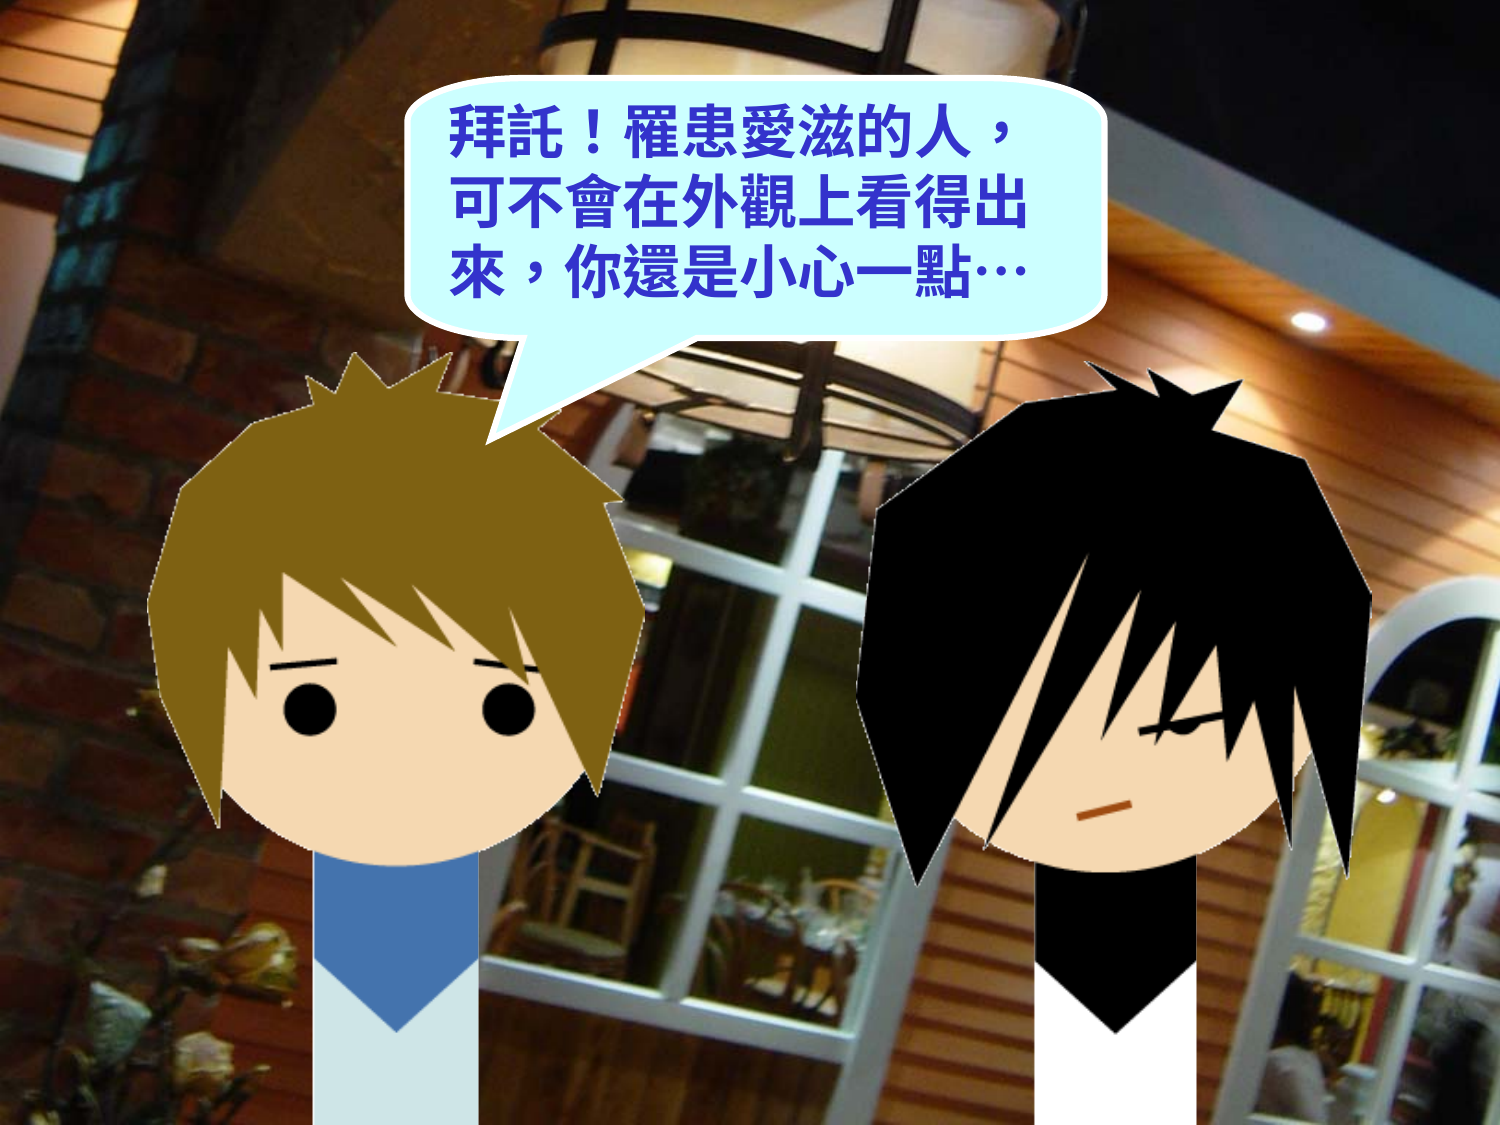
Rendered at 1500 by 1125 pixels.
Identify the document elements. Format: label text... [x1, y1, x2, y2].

text_box 拜託！罹患愛滋的人，可不會在外觀上看得出來，你還是小心一點… [407, 78, 1105, 440]
picture [0, 0, 1500, 1125]
